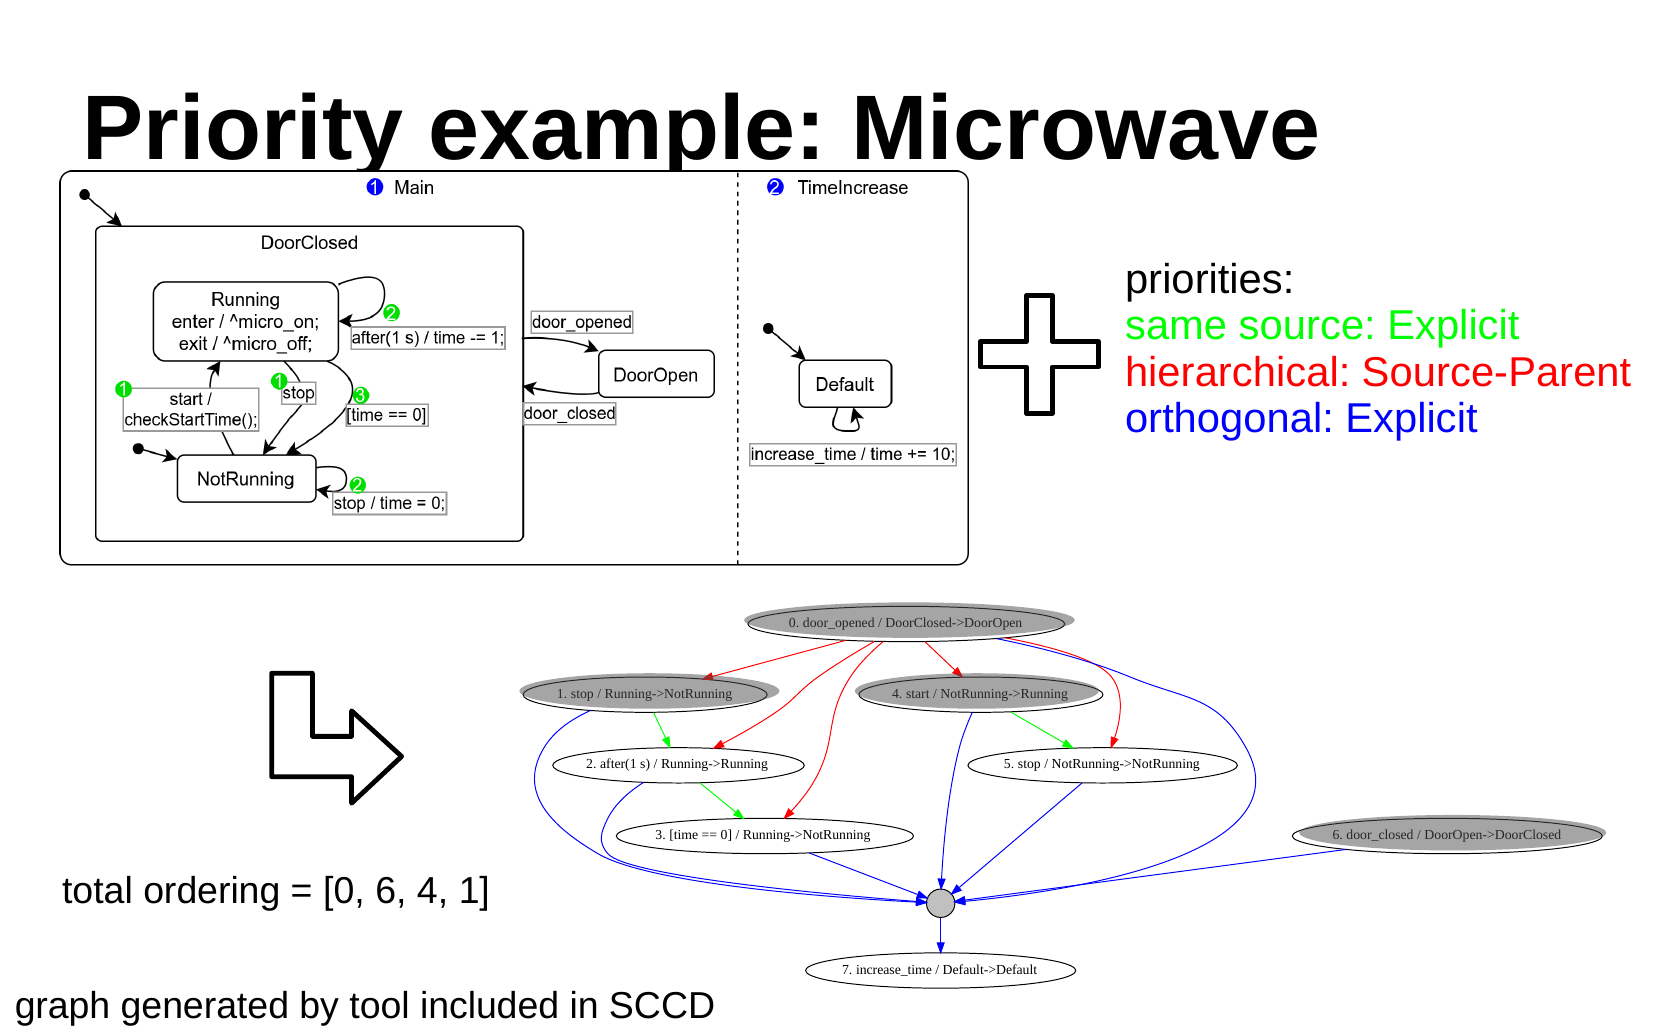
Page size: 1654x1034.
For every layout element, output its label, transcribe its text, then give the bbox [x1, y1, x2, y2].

title Priority example: Microwave [82, 41, 1571, 214]
text_box [519, 673, 780, 709]
picture [59, 170, 969, 567]
text_box [854, 673, 1099, 709]
text_box graph generated by tool included in SCCD [0, 976, 1465, 1034]
text_box [271, 673, 402, 804]
text_box [744, 602, 1075, 638]
picture [519, 602, 1607, 993]
text_box total ordering = [0, 6, 4, 1] [47, 862, 520, 962]
text_box [1299, 814, 1607, 851]
text_box priorities: same source: Explicit hierarchical: Source-Parent orthogonal: Explicit [1110, 248, 1654, 461]
